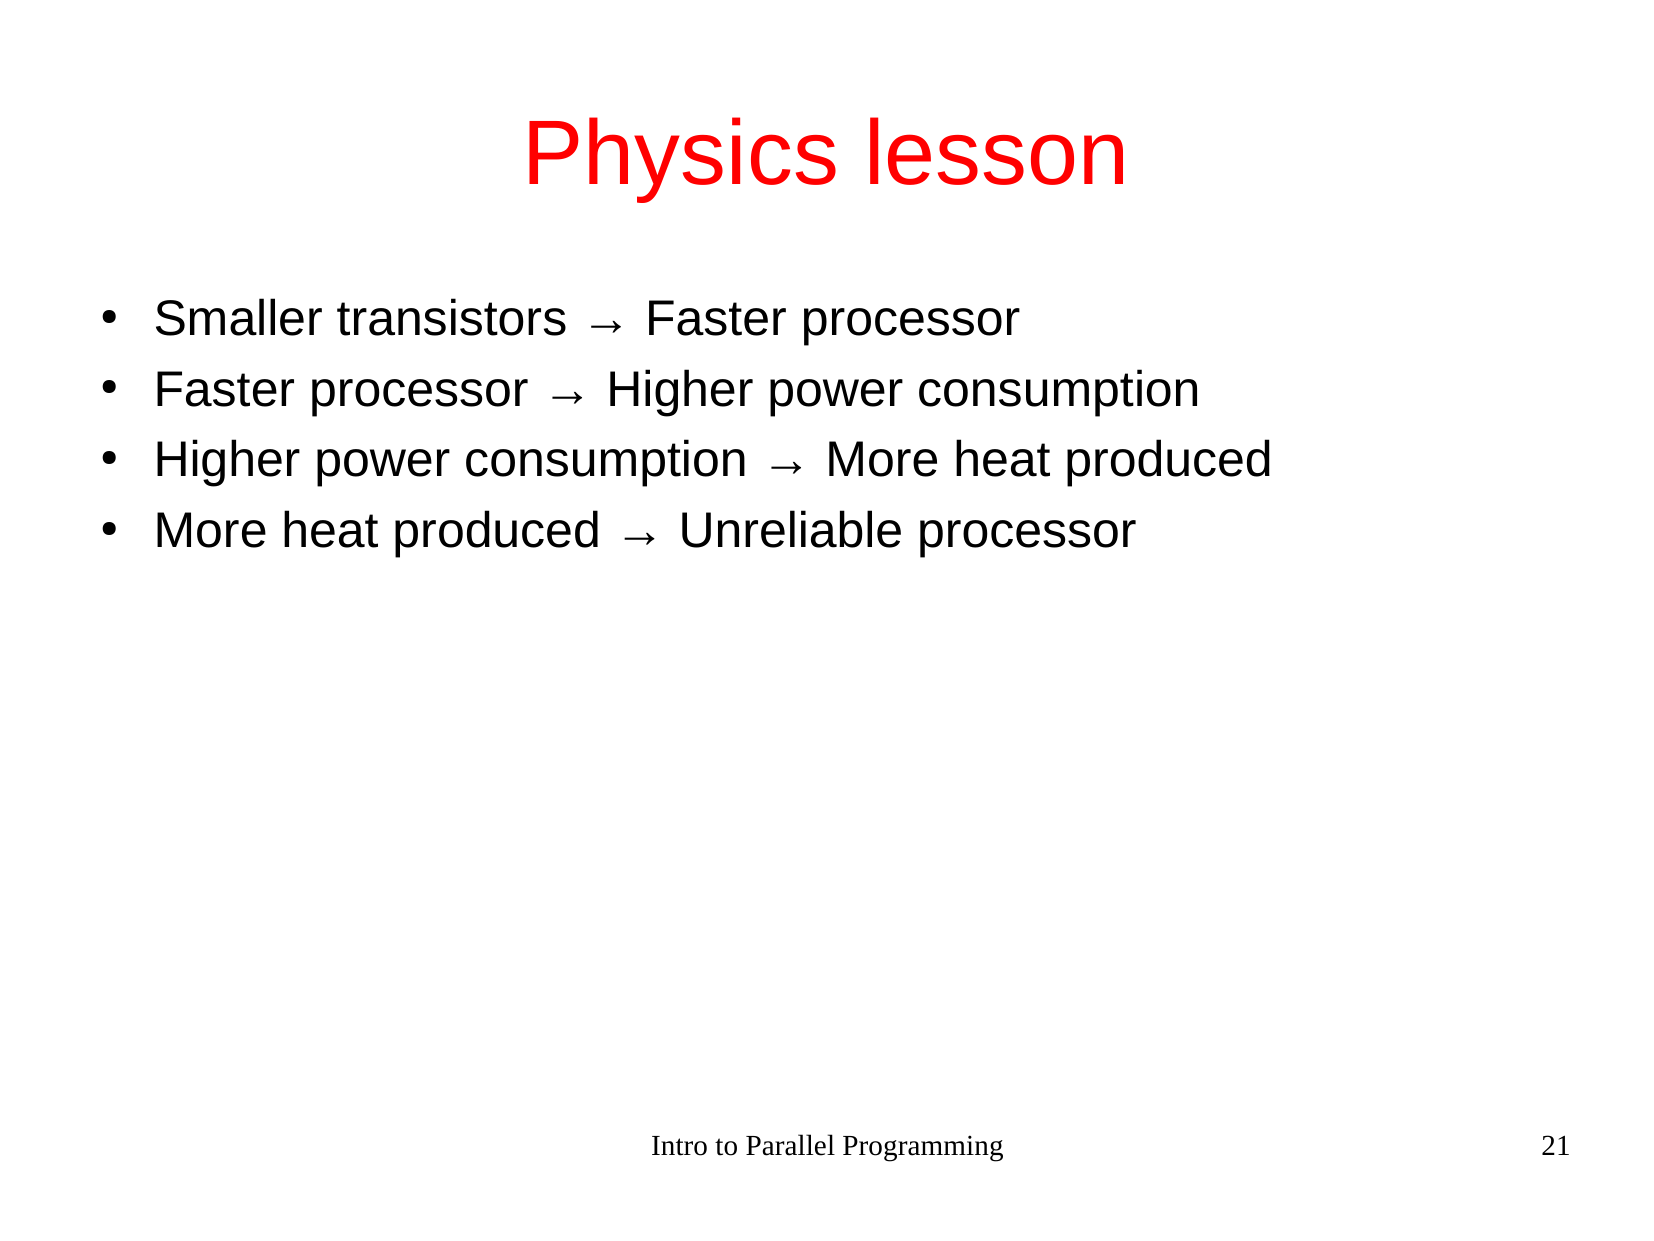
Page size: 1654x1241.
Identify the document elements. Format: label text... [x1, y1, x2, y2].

list Smaller transistors → Faster processor Faster processor → Higher power consumption Higher power consumption → More heat produced More heat produced → Unreliable processor [82, 290, 1571, 1109]
title Physics lesson [82, 49, 1571, 257]
